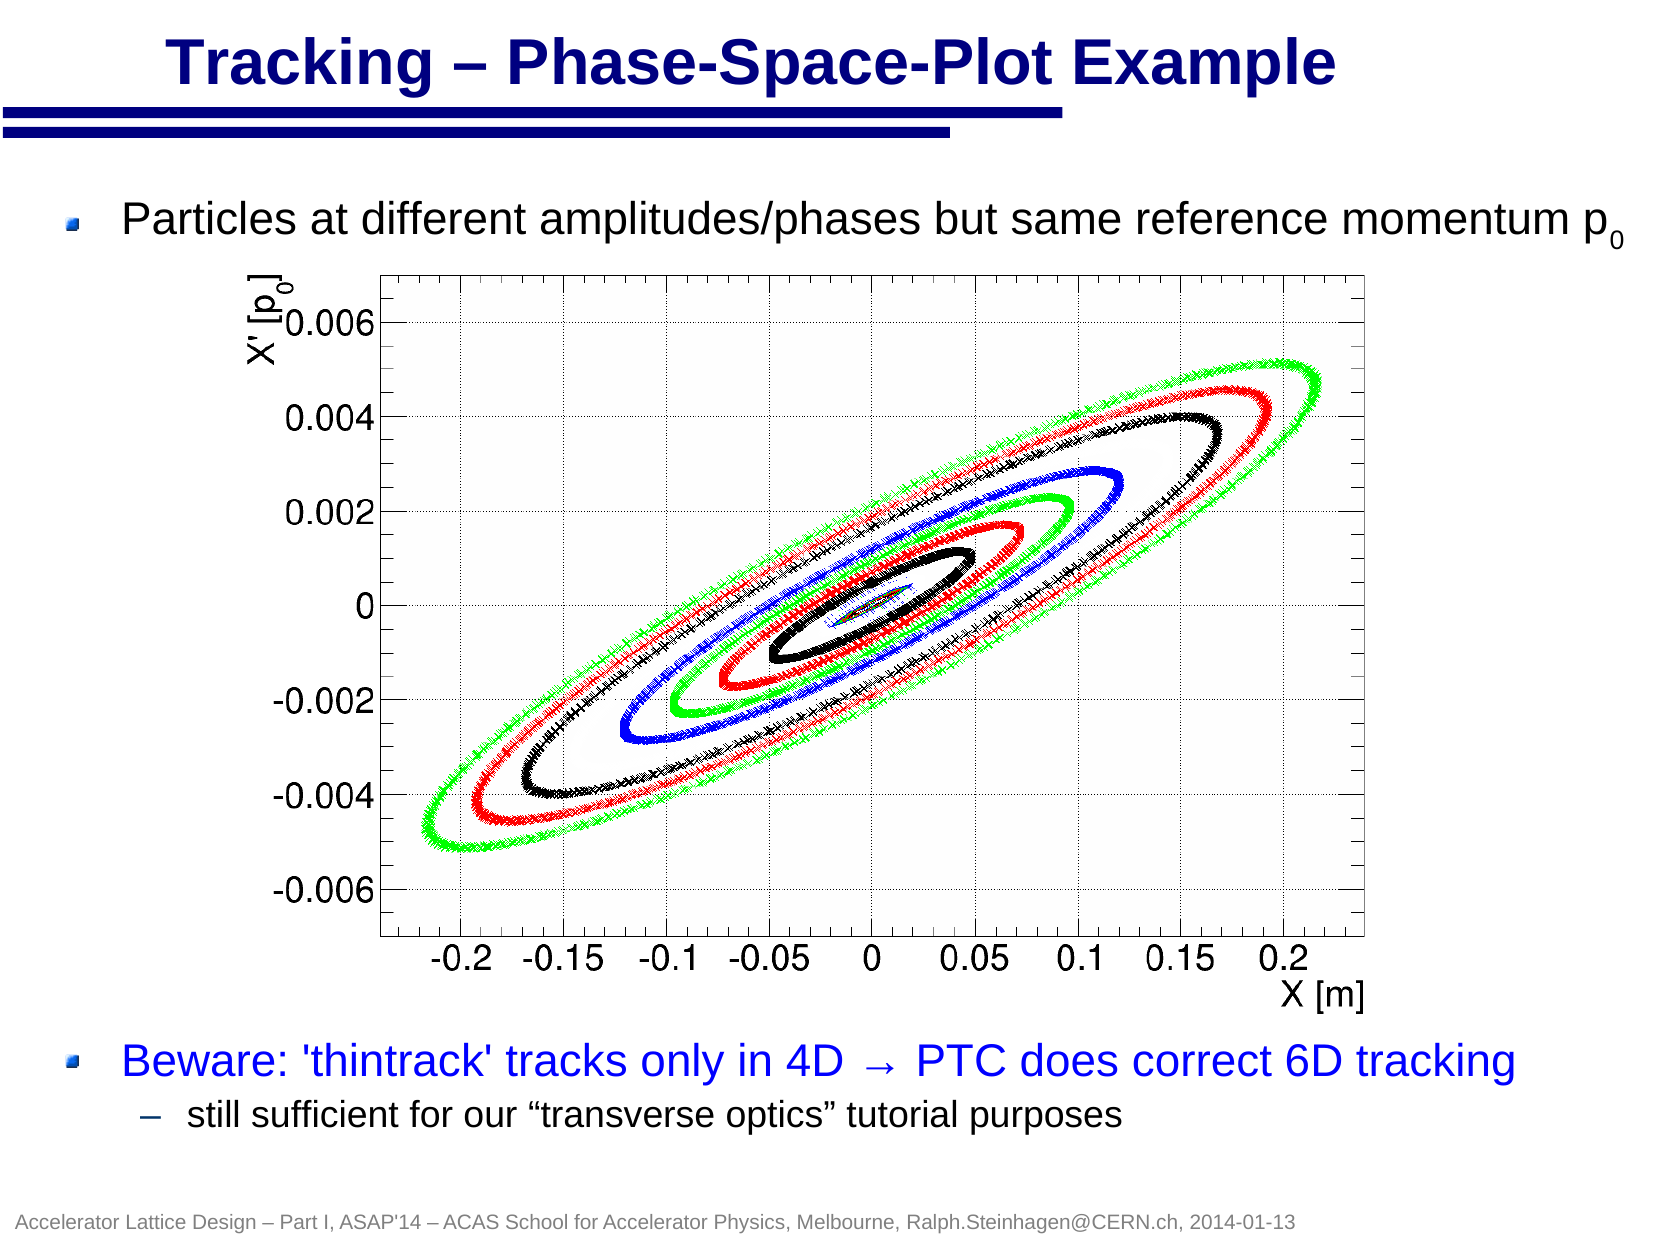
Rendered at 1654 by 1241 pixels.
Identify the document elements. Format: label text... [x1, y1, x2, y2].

title Tracking – Phase-Space-Plot Example [165, 0, 1524, 124]
picture [243, 259, 1386, 1028]
list Particles at different amplitudes/phases but same reference momentum p0 Beware: 'thintrack' tracks only in 4D → PTC does correct 6D tracking still sufficient for our “transverse optics” tutorial purposes [65, 192, 1628, 1205]
